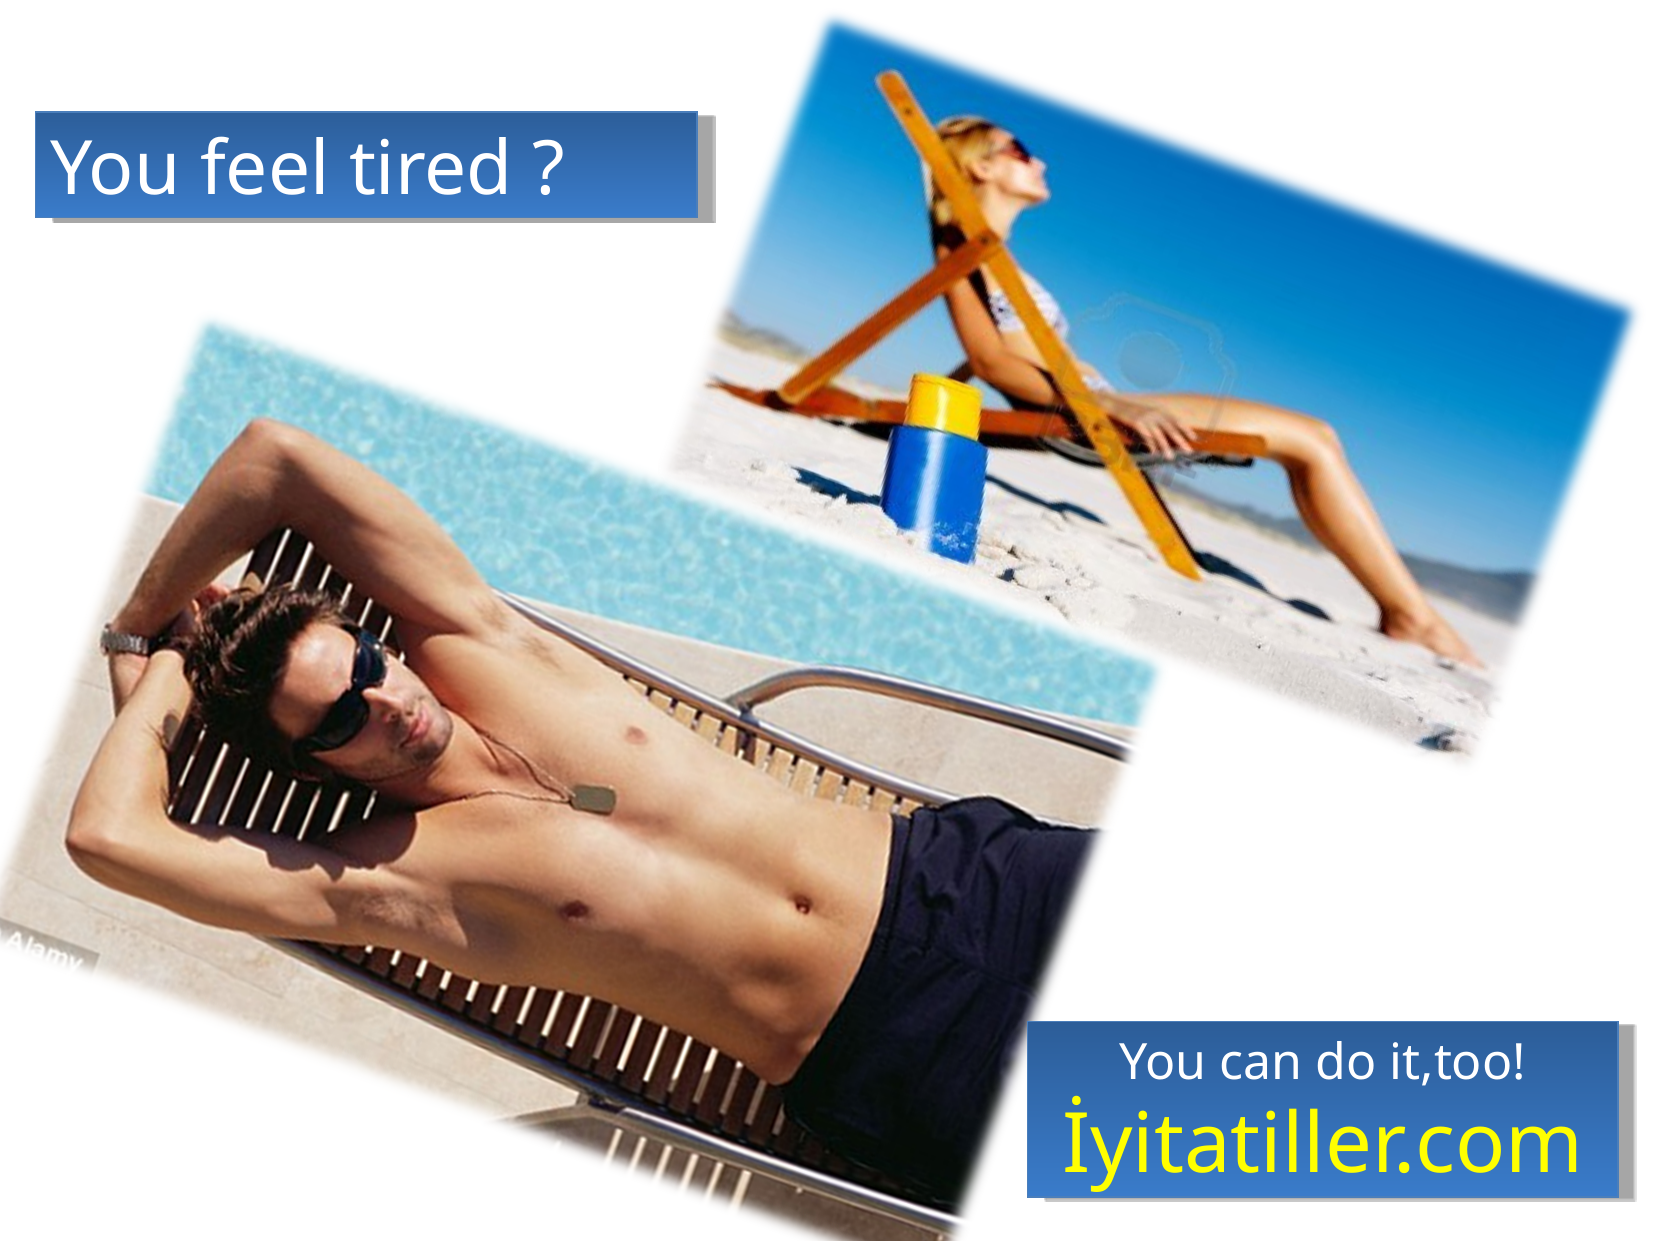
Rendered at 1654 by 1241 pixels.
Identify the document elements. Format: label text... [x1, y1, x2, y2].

text_box You feel tired ? [35, 112, 697, 218]
picture [0, 0, 1654, 1241]
text_box You can do it,too! İyitatiller.com [1027, 1021, 1619, 1198]
